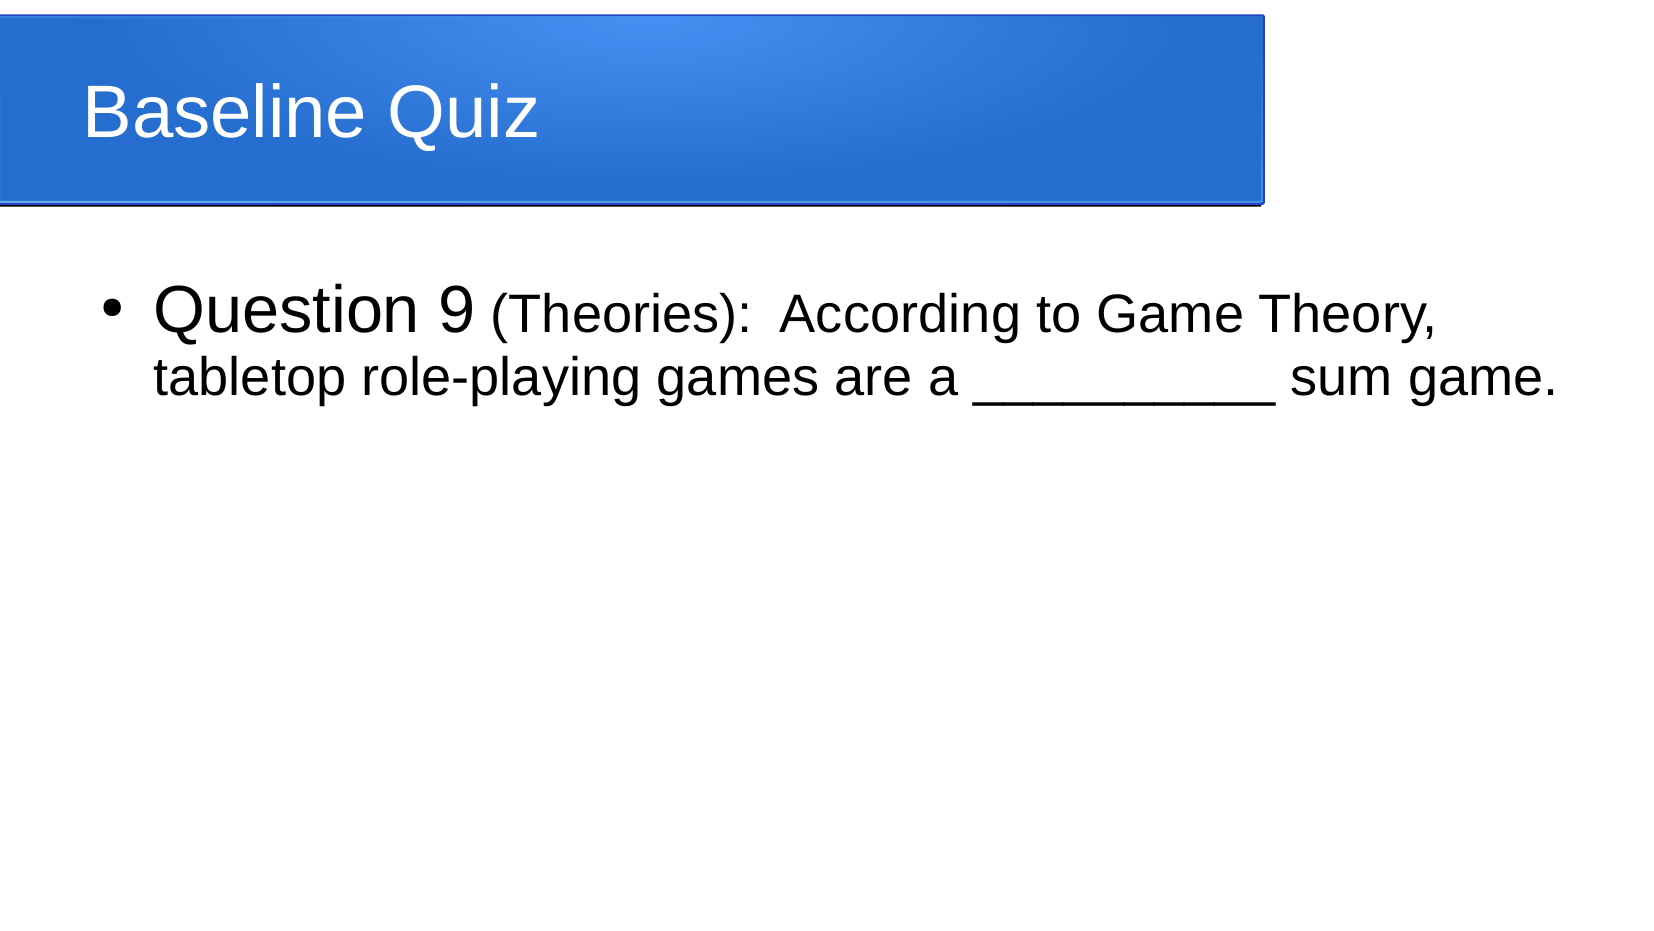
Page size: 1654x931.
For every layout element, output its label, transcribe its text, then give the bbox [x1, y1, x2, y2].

title Baseline Quiz [82, 35, 1235, 189]
list Question 9 (Theories): According to Game Theory, tabletop role-playing games are a __________ sum game. [82, 271, 1571, 851]
